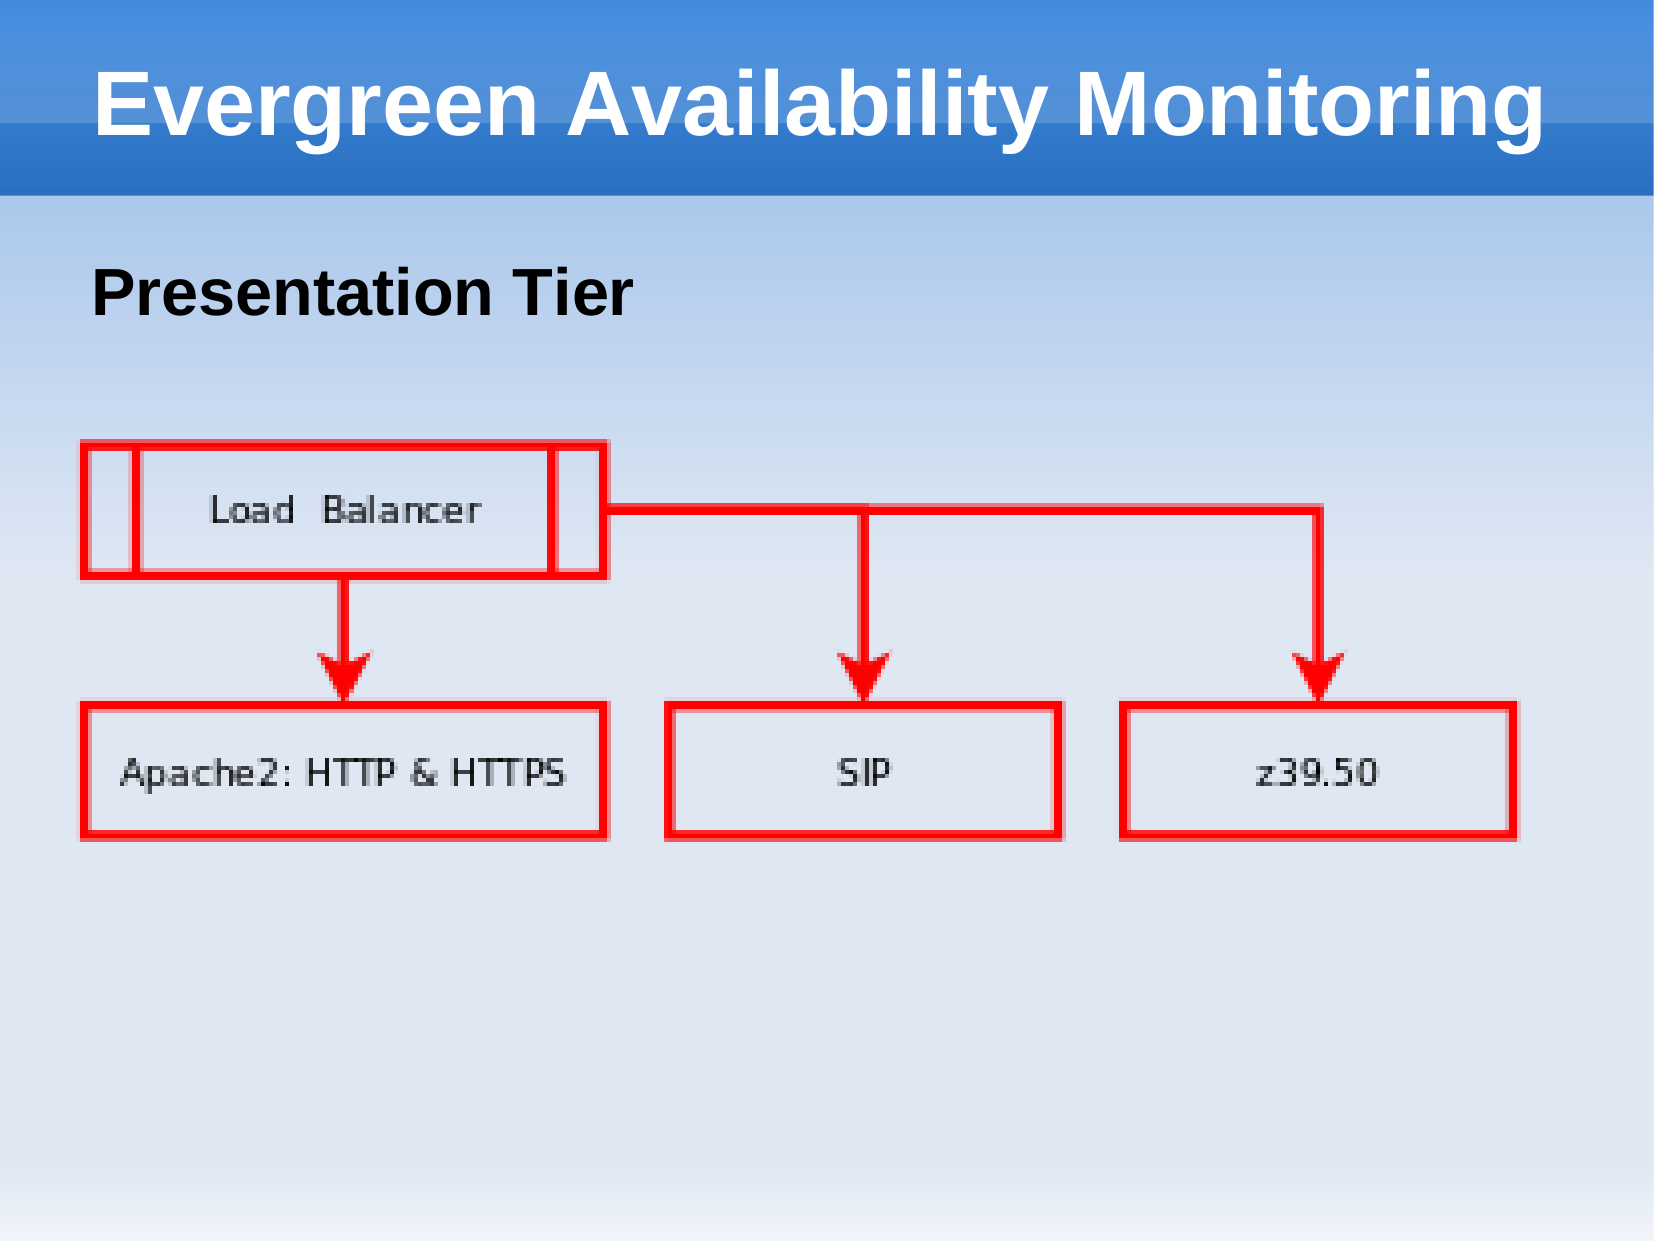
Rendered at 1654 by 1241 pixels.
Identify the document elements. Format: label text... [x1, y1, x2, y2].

picture [0, 0, 1654, 1241]
text_box Presentation Tier [76, 247, 652, 338]
title Evergreen Availability Monitoring [76, 0, 1565, 208]
